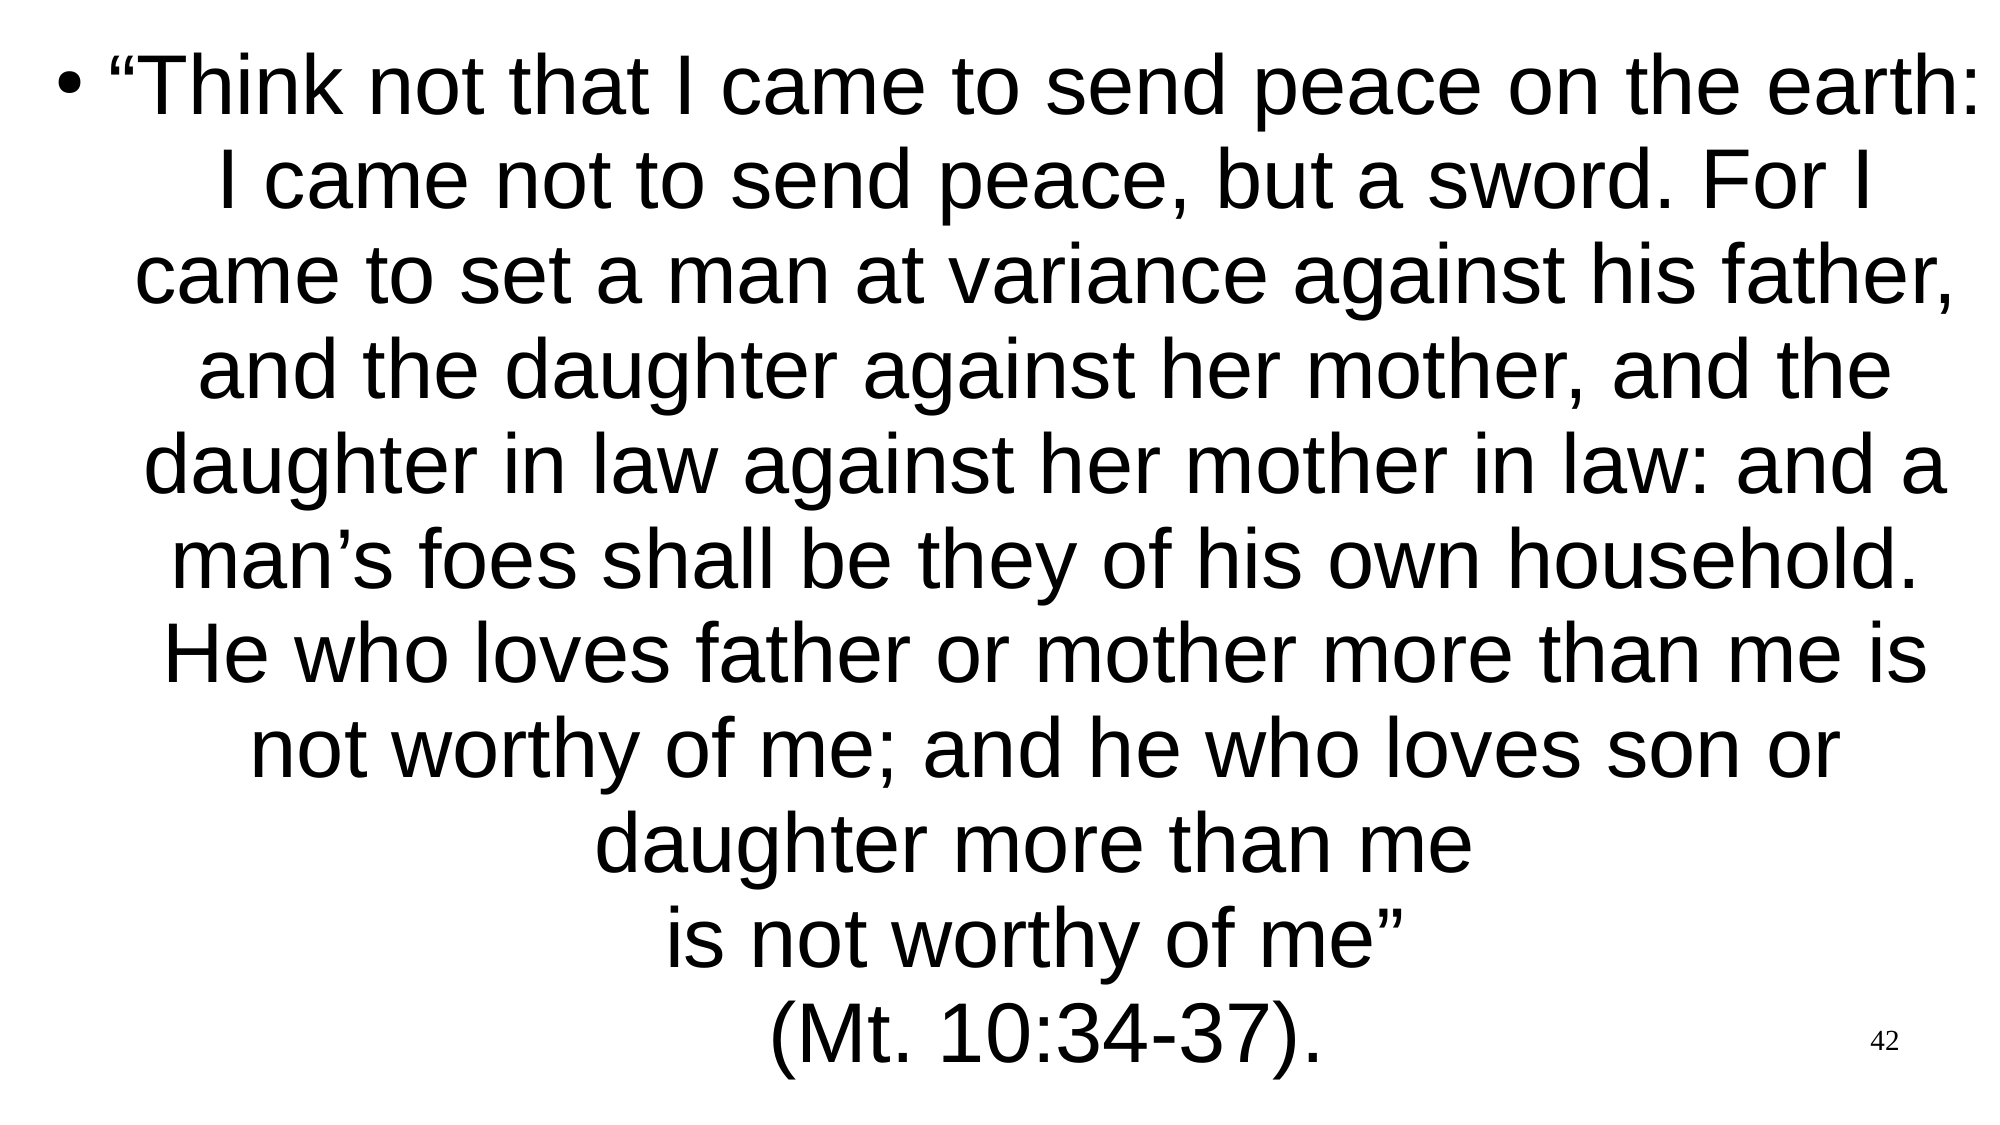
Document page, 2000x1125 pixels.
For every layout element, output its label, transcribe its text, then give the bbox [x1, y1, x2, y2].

list “Think not that I came to send peace on the earth: I came not to send peace, but a sword. For I came to set a man at variance against his father, and the daughter against her mother, and the daughter in law against her mother in law: and a man’s foes shall be they of his own household. He who loves father or mother more than me is not worthy of me; and he who loves son or daughter more than me is not worthy of me” (Mt. 10:34-37). [37, 37, 1988, 1088]
